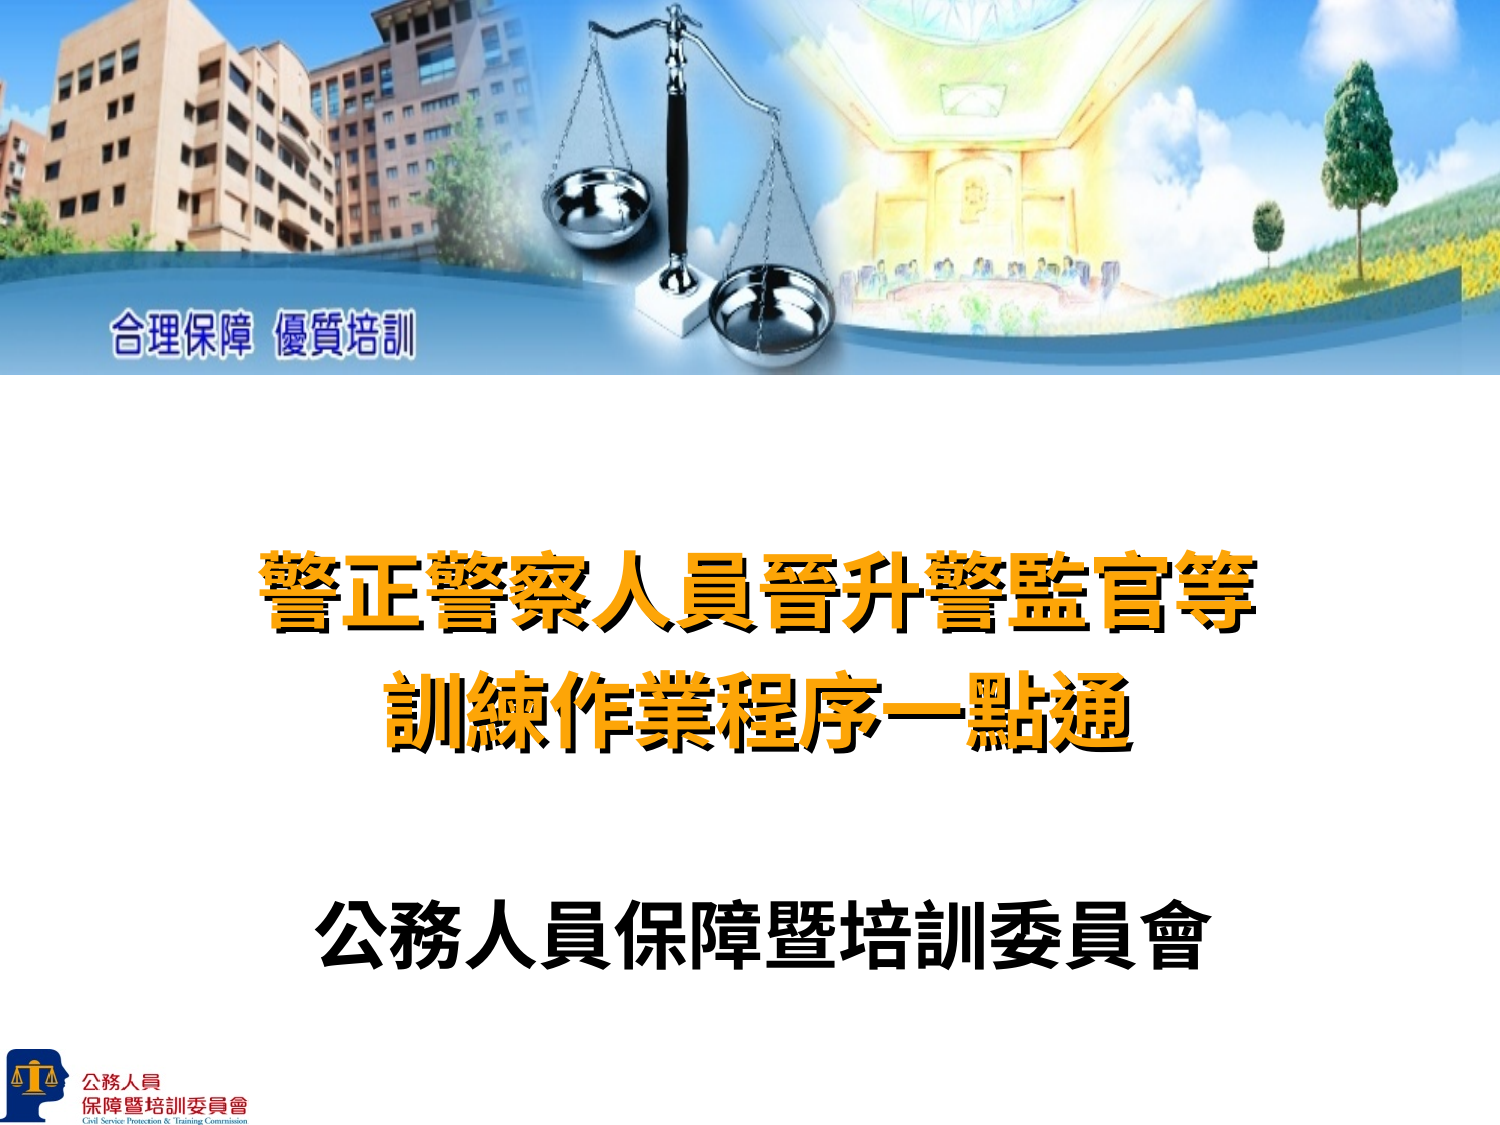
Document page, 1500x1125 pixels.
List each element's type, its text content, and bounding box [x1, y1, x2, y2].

picture [0, 0, 1500, 376]
text_box 警正警察人員晉升警監官等 訓練作業程序一點通 [159, 491, 1354, 785]
text_box 公務人員保障暨培訓委員會 [206, 881, 1320, 1024]
